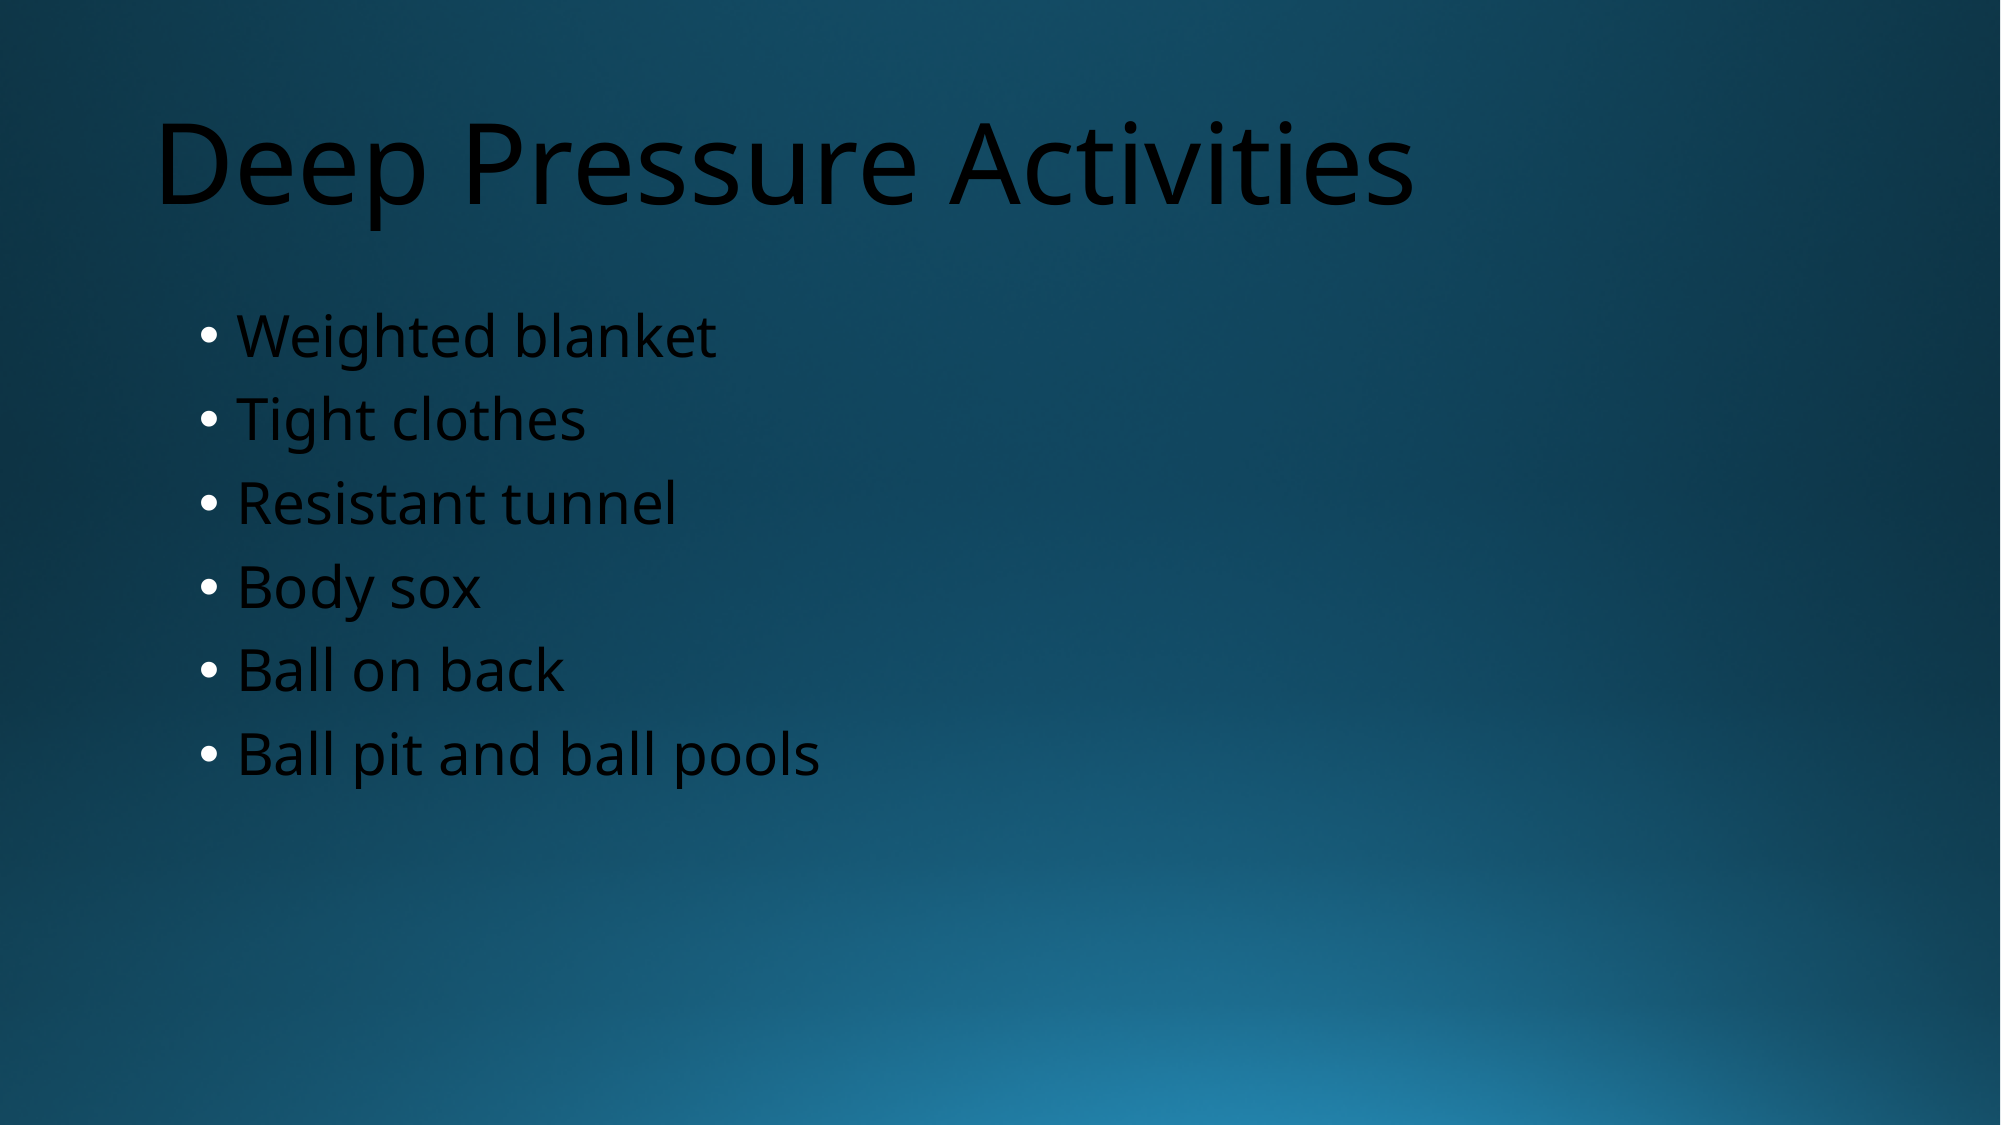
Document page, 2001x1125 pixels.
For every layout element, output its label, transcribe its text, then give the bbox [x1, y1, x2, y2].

title Deep Pressure Activities [137, 59, 1863, 278]
list Weighted blanket Tight clothes Resistant tunnel Body sox Ball on back Ball pit and ball pools [183, 299, 1863, 1014]
